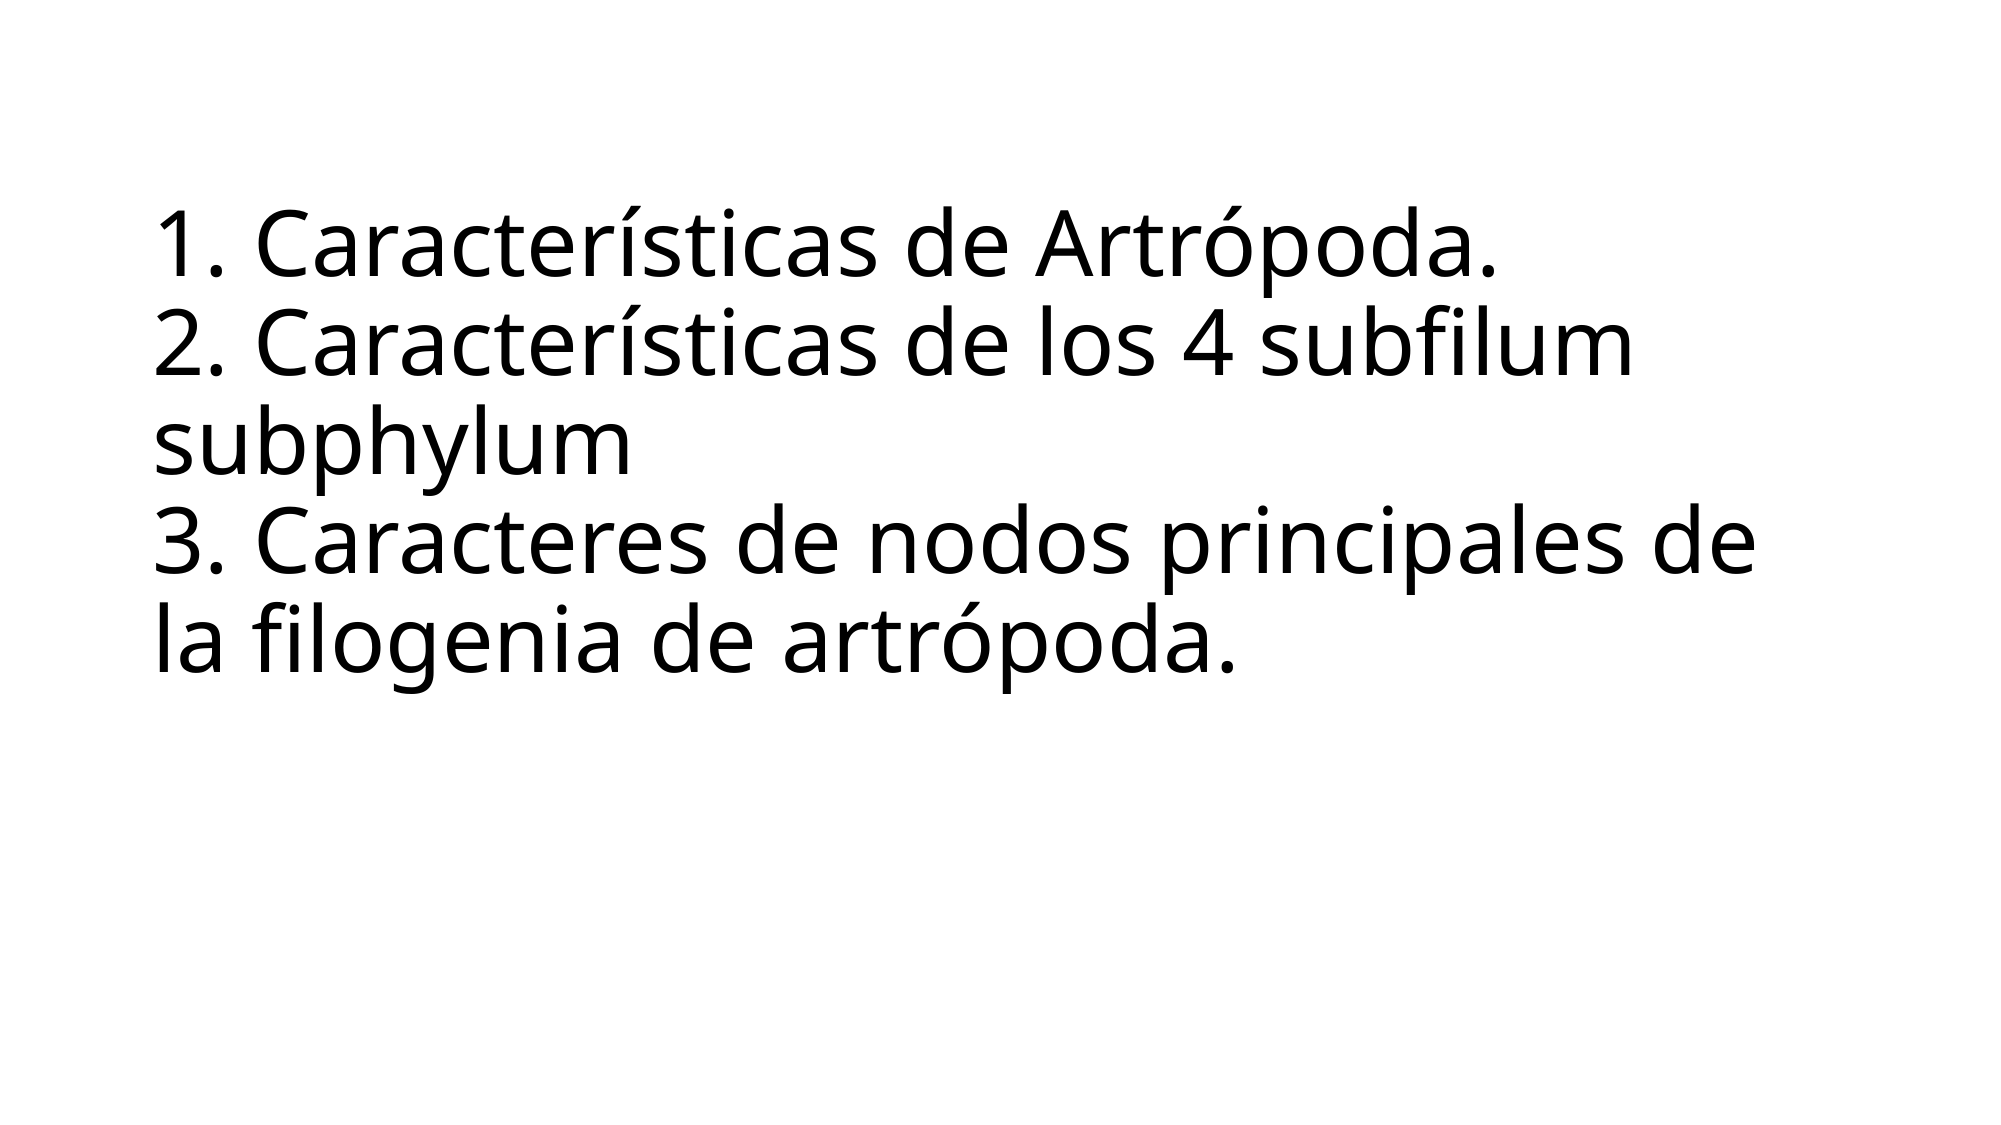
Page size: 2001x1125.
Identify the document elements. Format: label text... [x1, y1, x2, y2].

title 1. Características de Artrópoda. 2. Características de los 4 subfilum subphylum 3. Caracteres de nodos principales de la filogenia de artrópoda. [137, 59, 1863, 1039]
